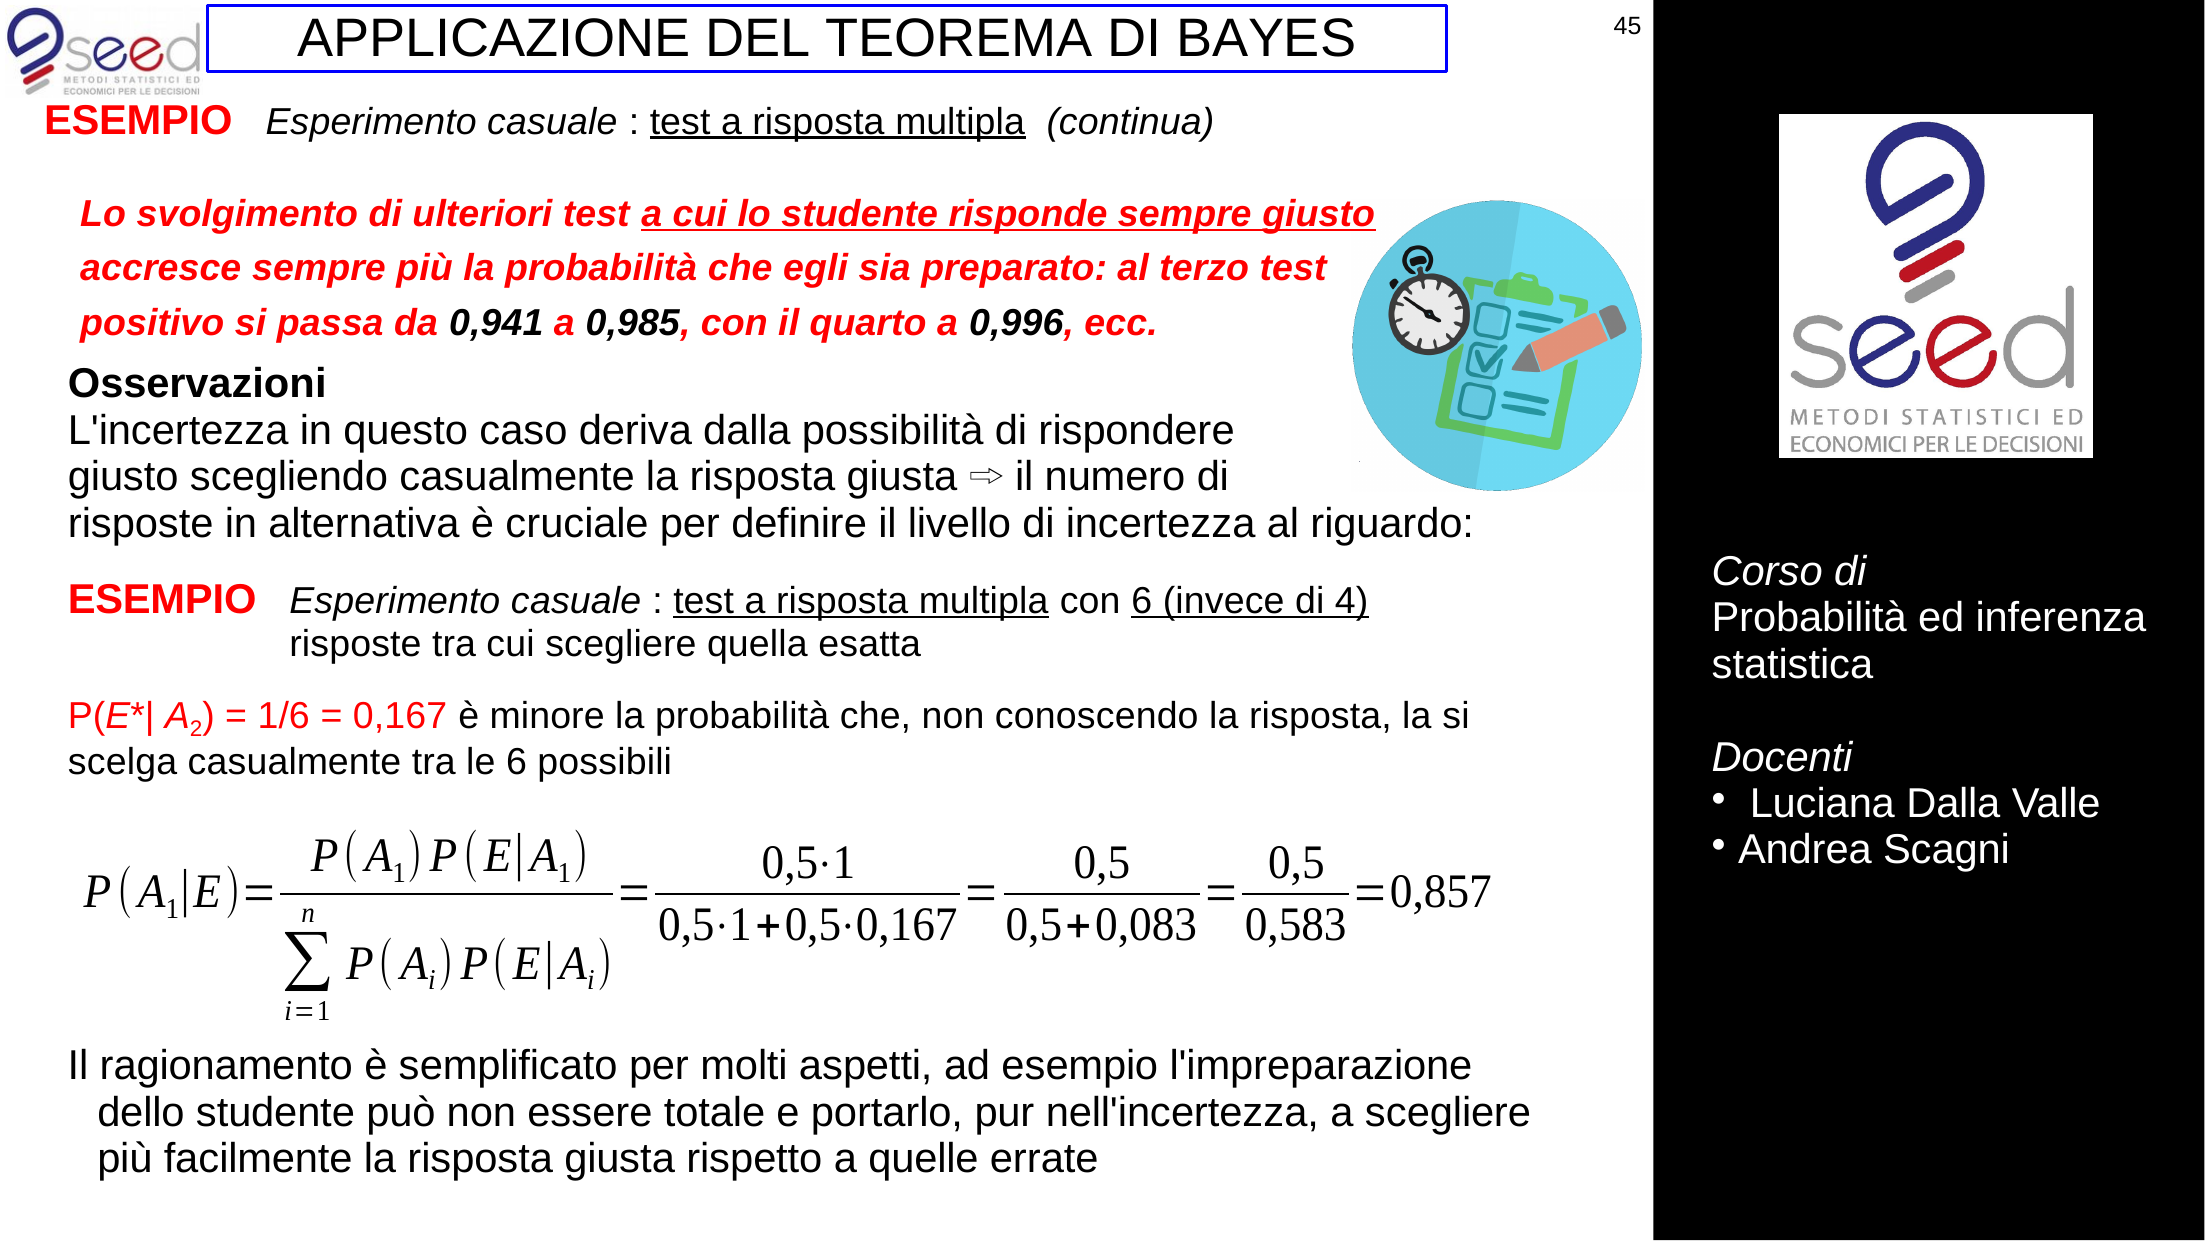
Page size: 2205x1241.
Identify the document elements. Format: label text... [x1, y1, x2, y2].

chart [74, 828, 1499, 1029]
text_box Lo svolgimento di ulteriori test a cui lo studente risponde sempre giusto accresce sempre più la probabilità che egli sia preparato: al terzo test positivo si passa da 0,941 a 0,985, con il quarto a 0,996, ecc. [80, 179, 1430, 344]
picture [1779, 114, 2093, 458]
text_box Il ragionamento è semplificato per molti aspetti, ad esempio l'impreparazione dello studente può non essere totale e portarlo, pur nell'incertezza, a scegliere più facilmente la risposta giusta rispetto a quelle errate [67, 1042, 1544, 1187]
text_box ESEMPIO Esperimento casuale : test a risposta multipla (continua) [44, 96, 1342, 147]
picture [1351, 199, 1645, 492]
text_box Osservazioni L'incertezza in questo caso deriva dalla possibilità di rispondere giusto scegliendo casualmente la risposta giusta  il numero di risposte in alternativa è cruciale per definire il livello di incertezza al riguardo: ESEMPIO Esperimento casuale : test a risposta multipla con 6 (invece di 4) risposte tra cui scegliere quella esatta P(E*| A2) = 1/6 = 0,167 è minore la probabilità che, non conoscendo la risposta, la si scelga casualmente tra le 6 possibili [67, 360, 1534, 803]
text_box APPLICAZIONE DEL TEOREMA DI BAYES [207, 5, 1447, 72]
picture [5, 5, 203, 98]
